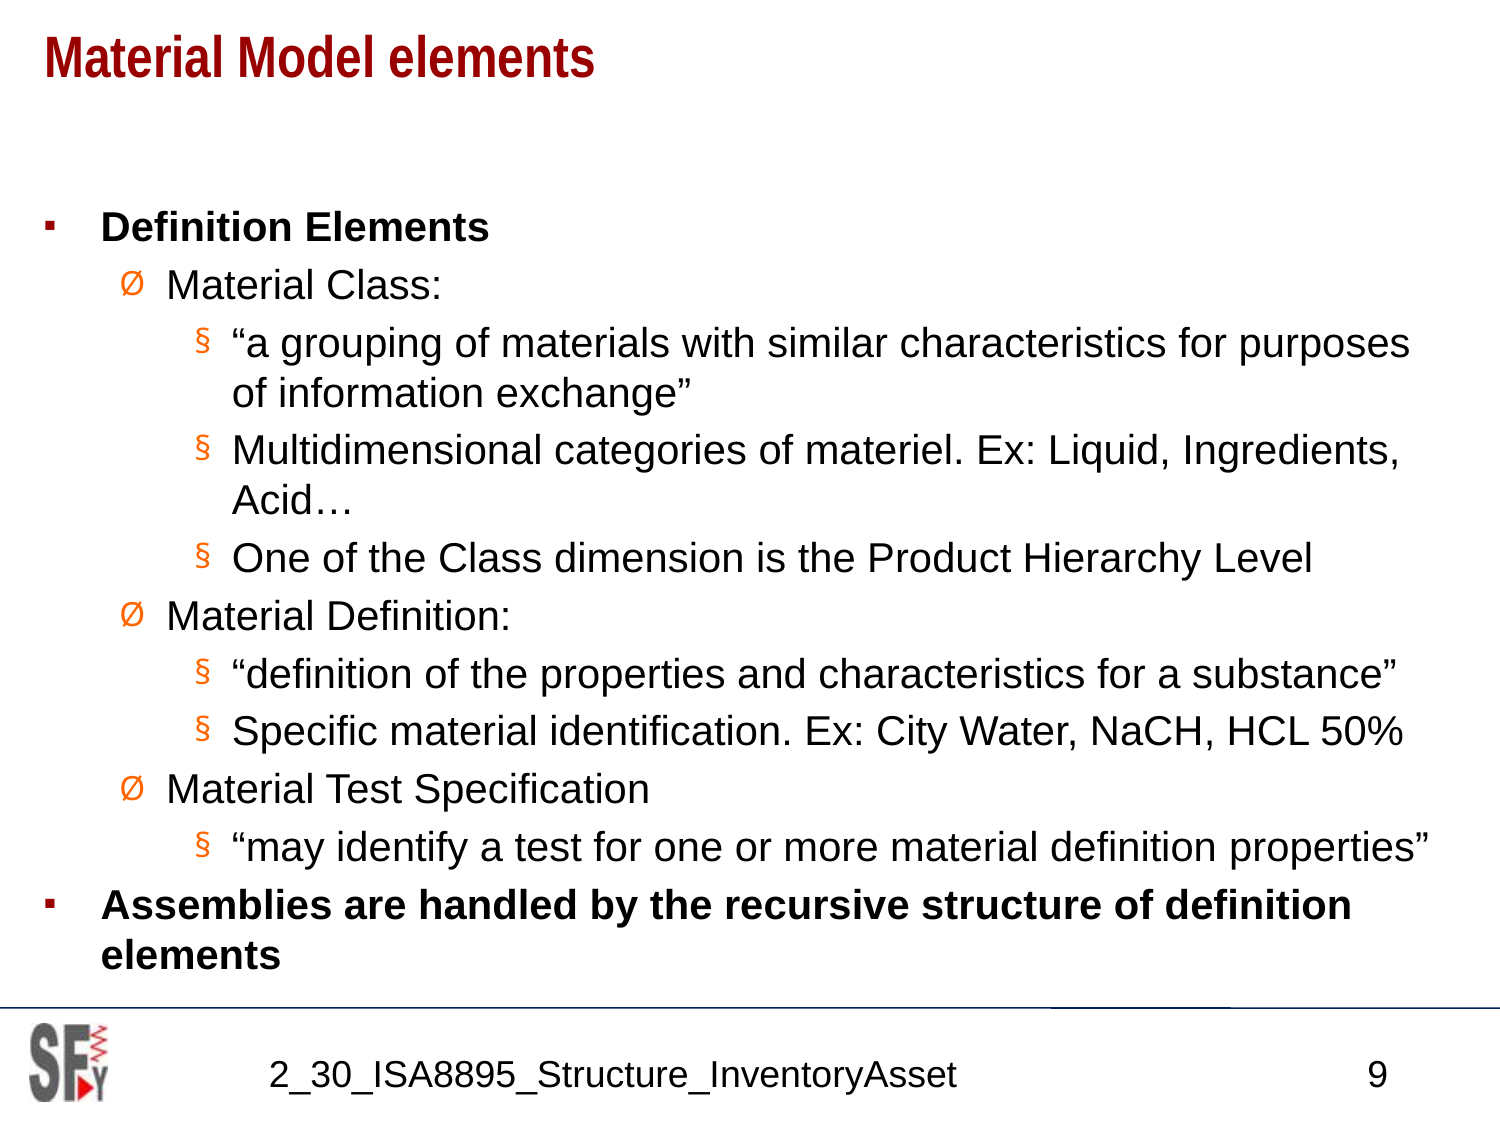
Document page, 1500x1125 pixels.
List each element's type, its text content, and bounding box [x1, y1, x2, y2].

list Definition Elements Material Class: “a grouping of materials with similar characteristics for purposes of information exchange” Multidimensional categories of materiel. Ex: Liquid, Ingredients, Acid… One of the Class dimension is the Product Hierarchy Level Material Definition: “definition of the properties and characteristics for a substance” Specific material identification. Ex: City Water, NaCH, HCL 50% Material Test Specification “may identify a test for one or more material definition properties” Assemblies are handled by the recursive structure of definition elements [29, 184, 1471, 988]
footer 2_30_ISA8895_Structure_InventoryAsset [253, 1034, 1336, 1103]
picture [29, 1023, 108, 1102]
slide_number <numéro> [1352, 1034, 1490, 1103]
title Material Model elements [29, 12, 1471, 138]
